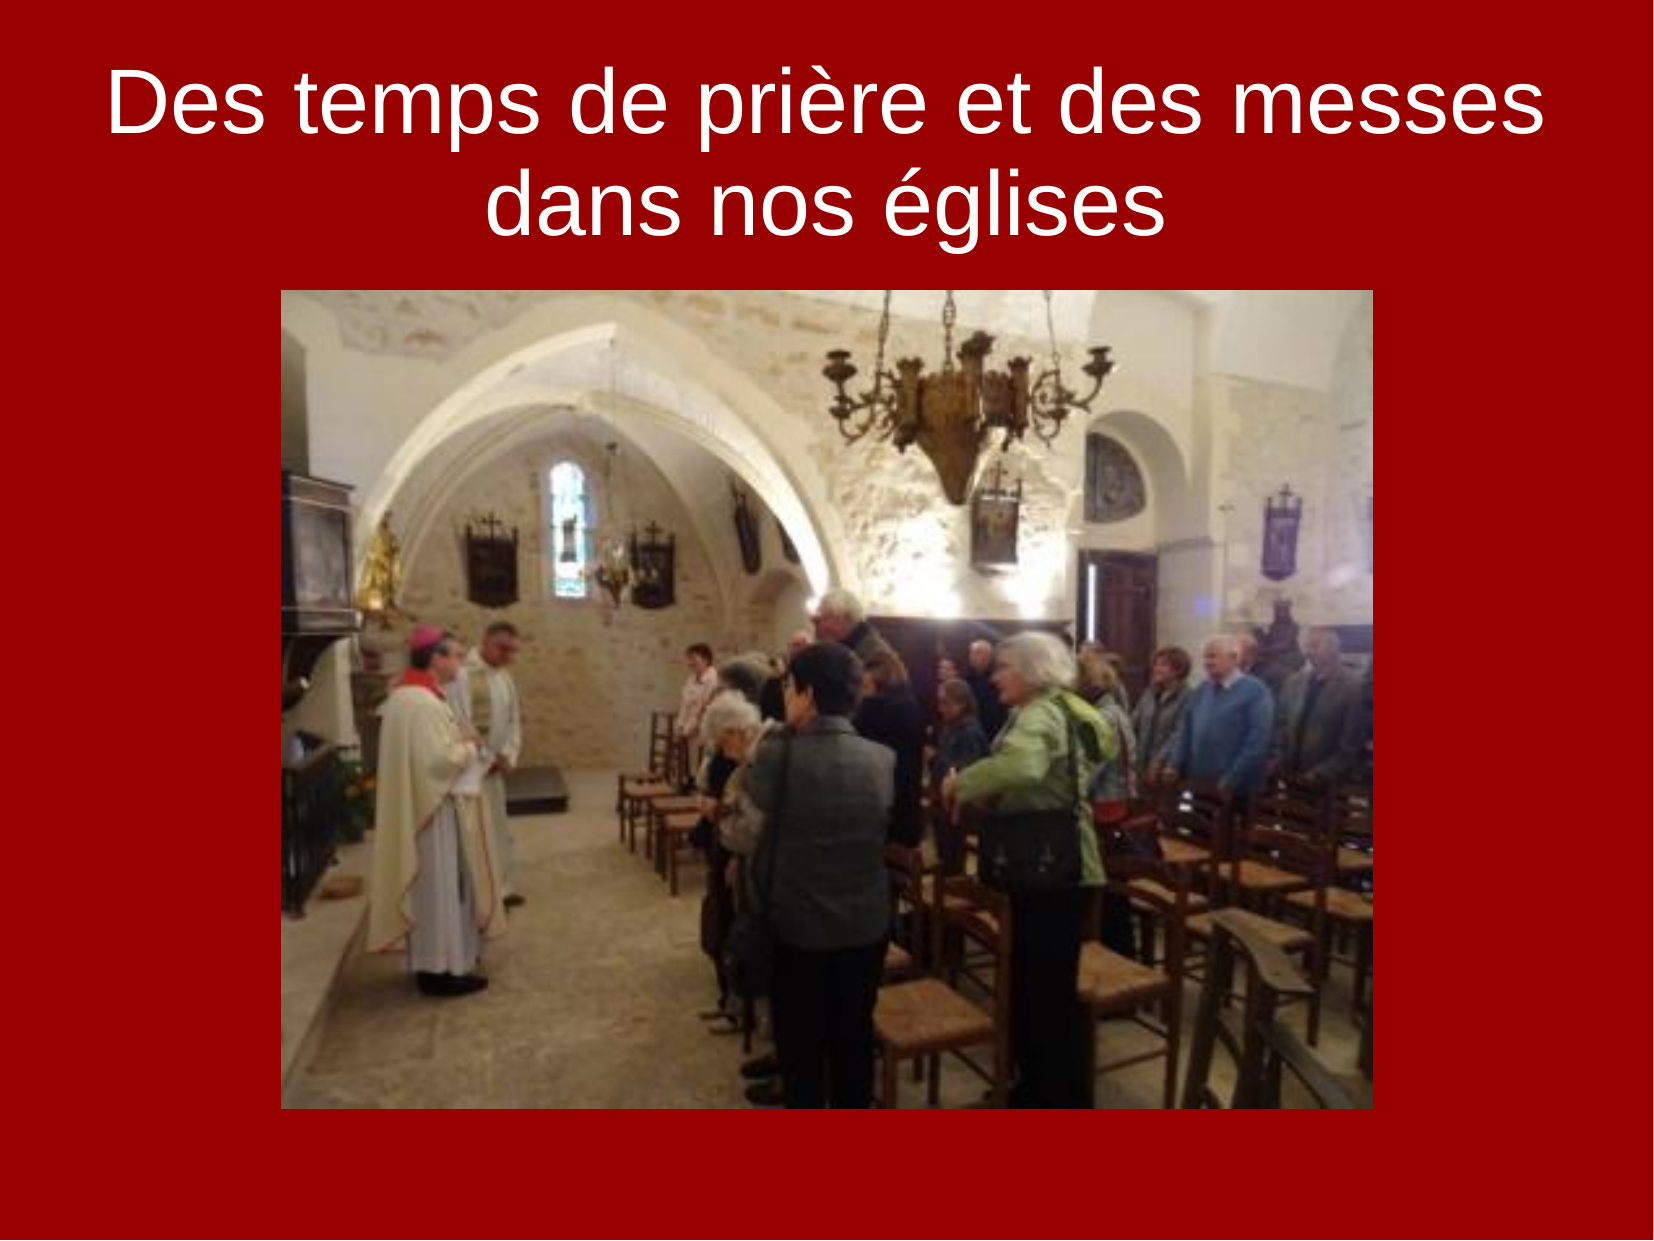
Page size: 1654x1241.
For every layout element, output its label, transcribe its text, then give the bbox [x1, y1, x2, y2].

picture [281, 290, 1373, 1109]
title Des temps de prière et des messes dans nos églises [82, 49, 1571, 257]
